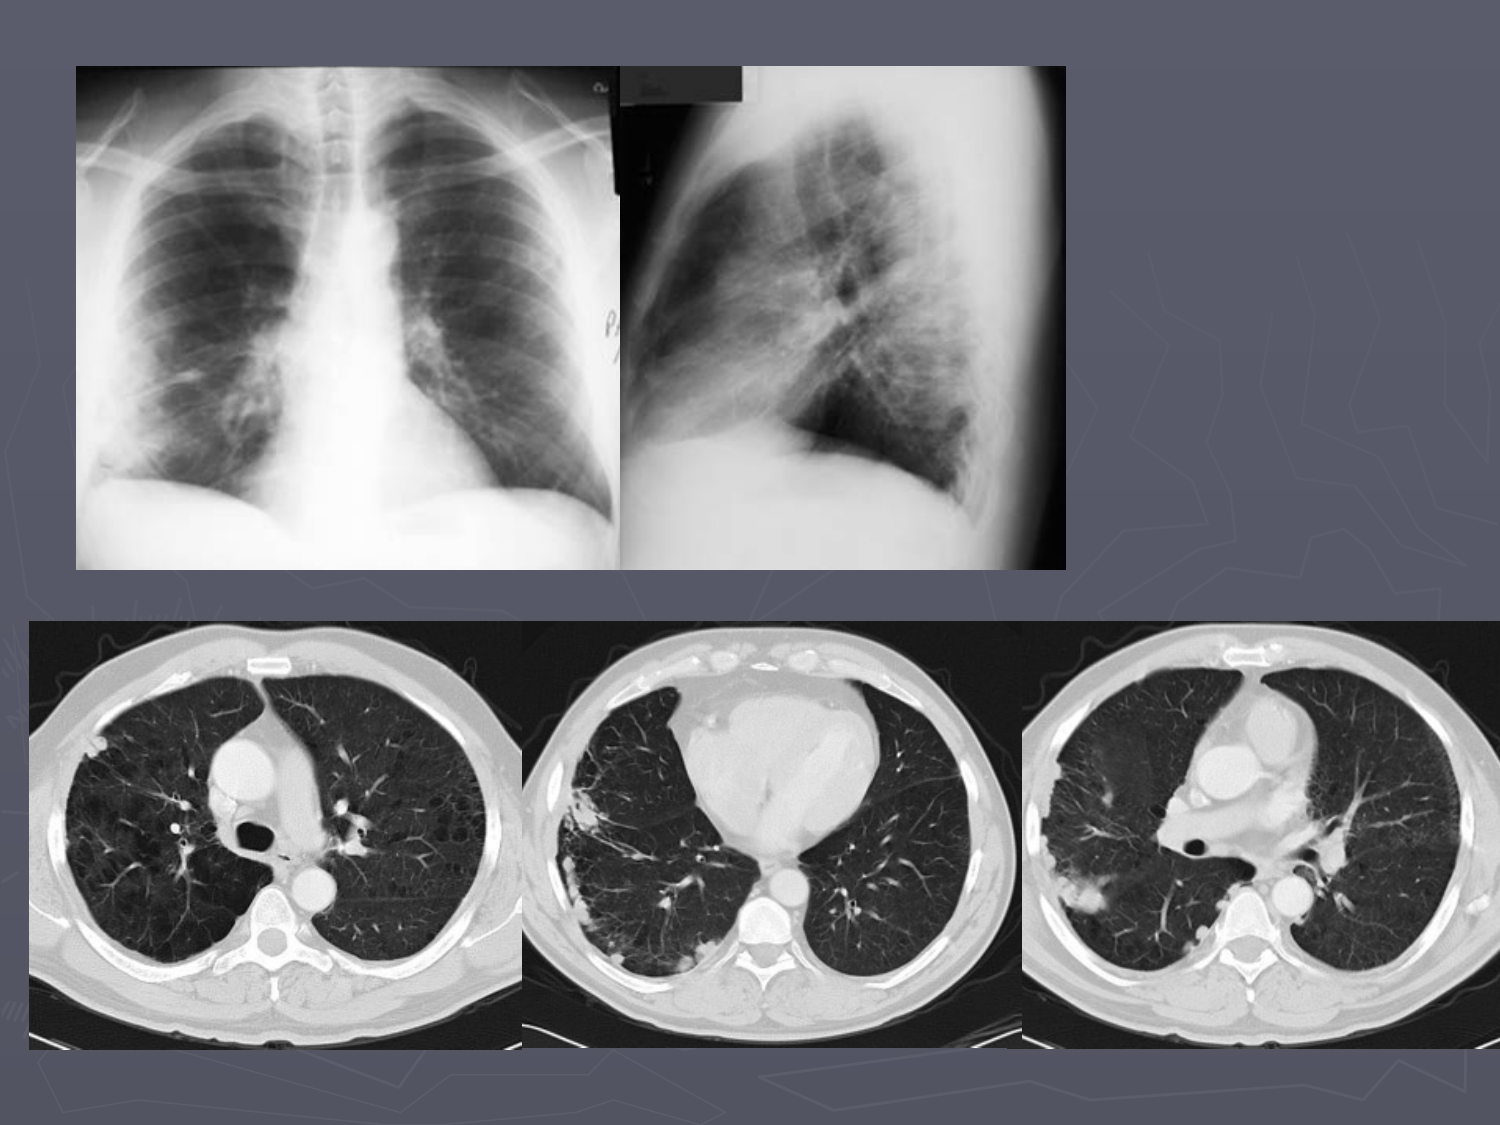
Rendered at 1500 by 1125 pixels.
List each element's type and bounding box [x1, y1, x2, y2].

picture [29, 621, 1500, 1050]
picture [76, 66, 1066, 570]
